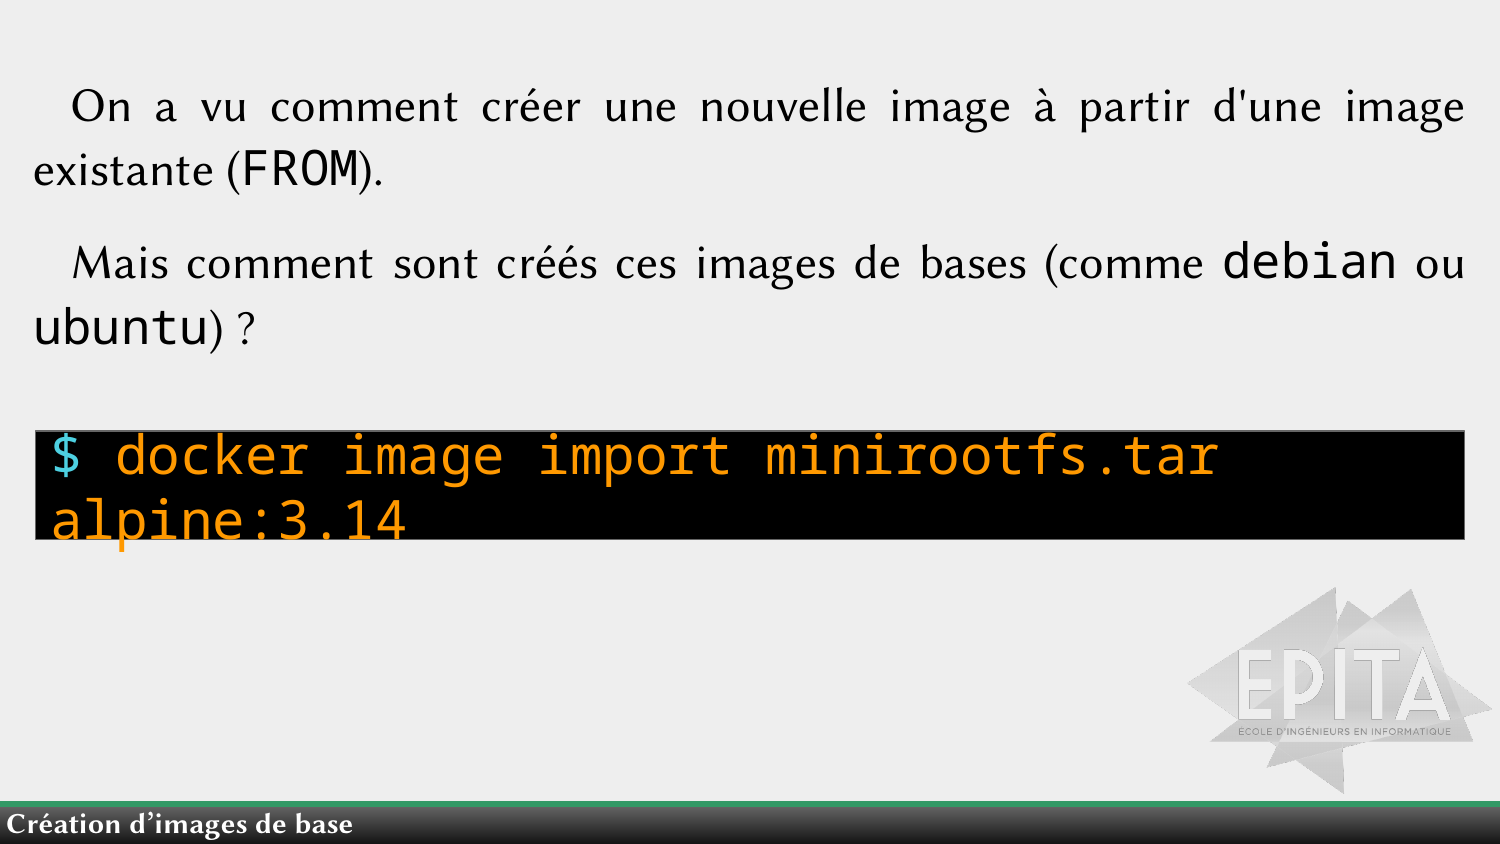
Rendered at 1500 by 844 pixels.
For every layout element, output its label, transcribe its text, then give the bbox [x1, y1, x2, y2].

list On a vu comment créer une nouvelle image à partir d'une image existante (FROM). Mais comment sont créés ces images de bases (comme debian ou ubuntu) ? [33, 76, 1467, 361]
picture [1187, 587, 1492, 794]
title Création d’images de base [5, 801, 1075, 844]
text_box $ docker image import minirootfs.tar alpine:3.14 [35, 431, 1465, 540]
